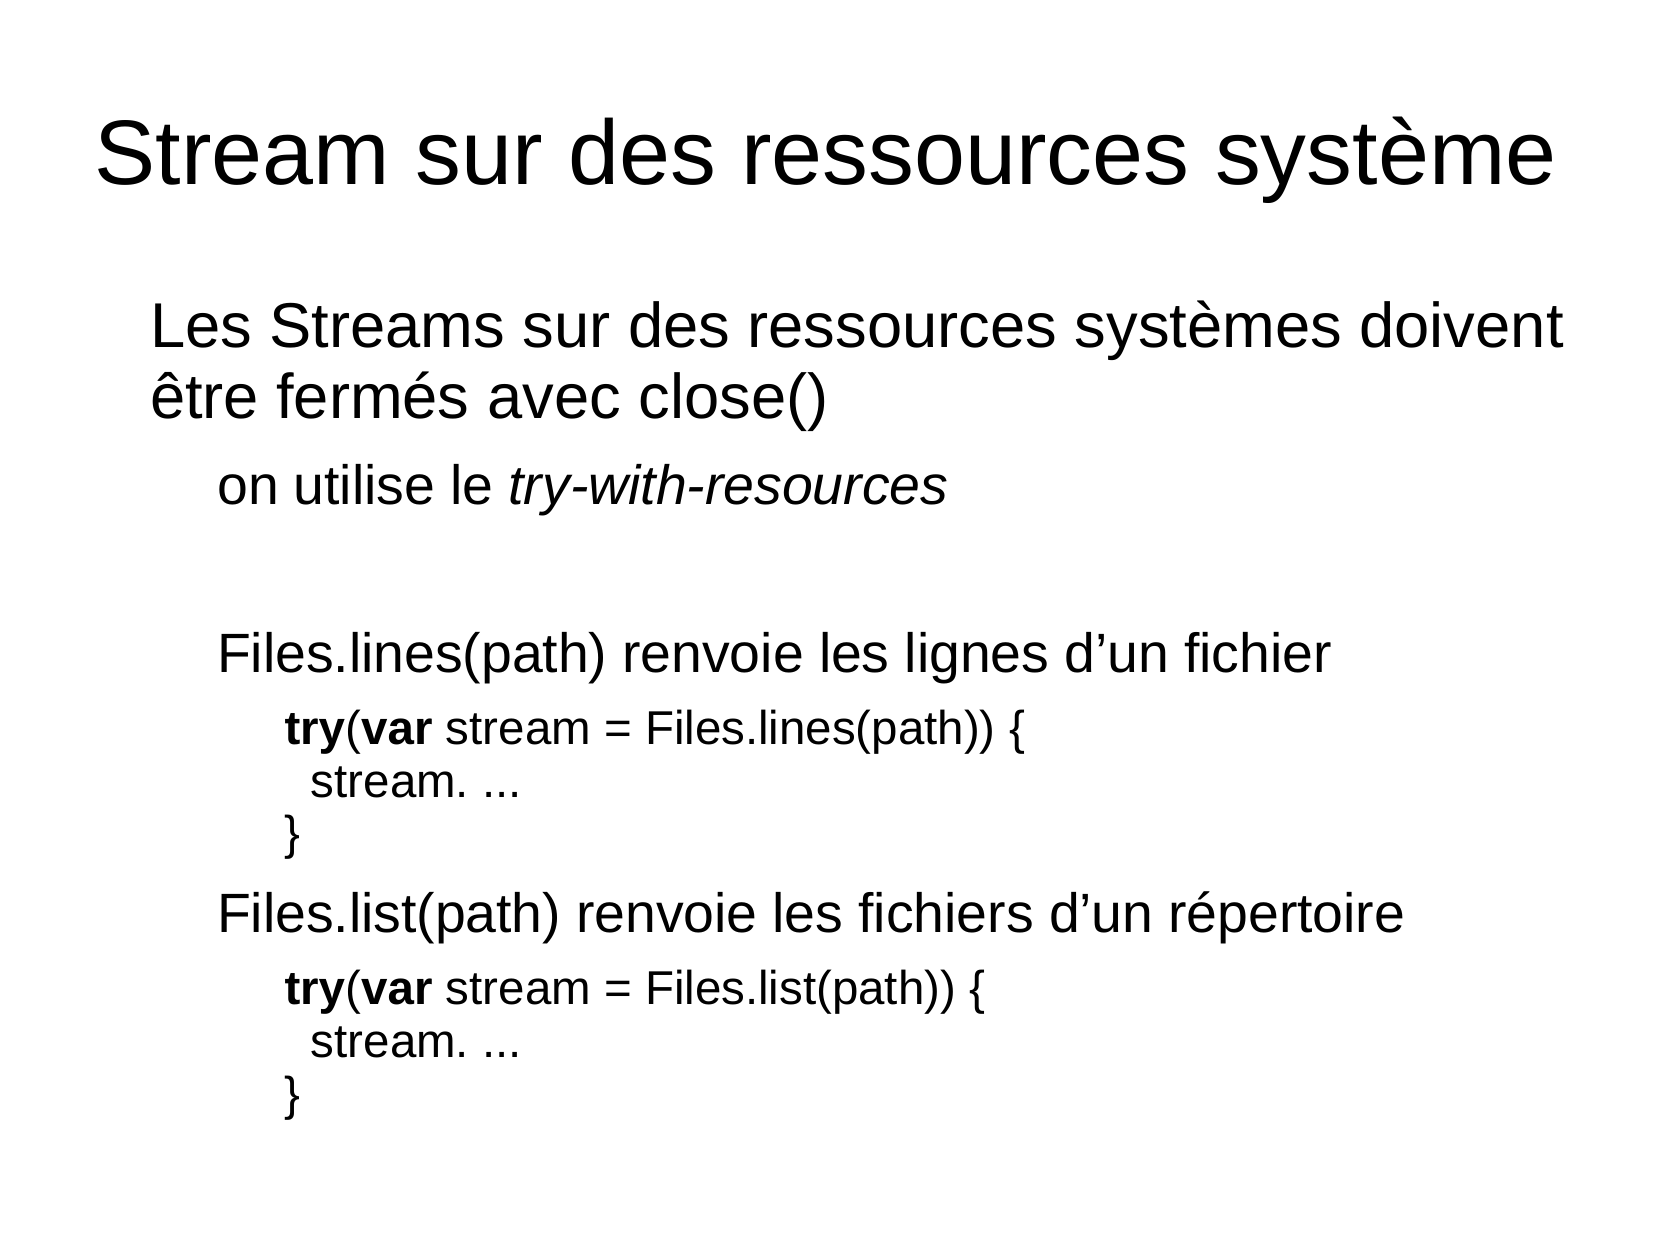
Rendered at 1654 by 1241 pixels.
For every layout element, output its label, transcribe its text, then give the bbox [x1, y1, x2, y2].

list Les Streams sur des ressources systèmes doivent être fermés avec close() on utilise le try-with-resources Files.lines(path) renvoie les lignes d’un fichier try(var stream = Files.lines(path)) { stream. ... } Files.list(path) renvoie les fichiers d’un répertoire try(var stream = Files.list(path)) { stream. ... } [82, 290, 1571, 1126]
title Stream sur des ressources système [82, 49, 1571, 257]
